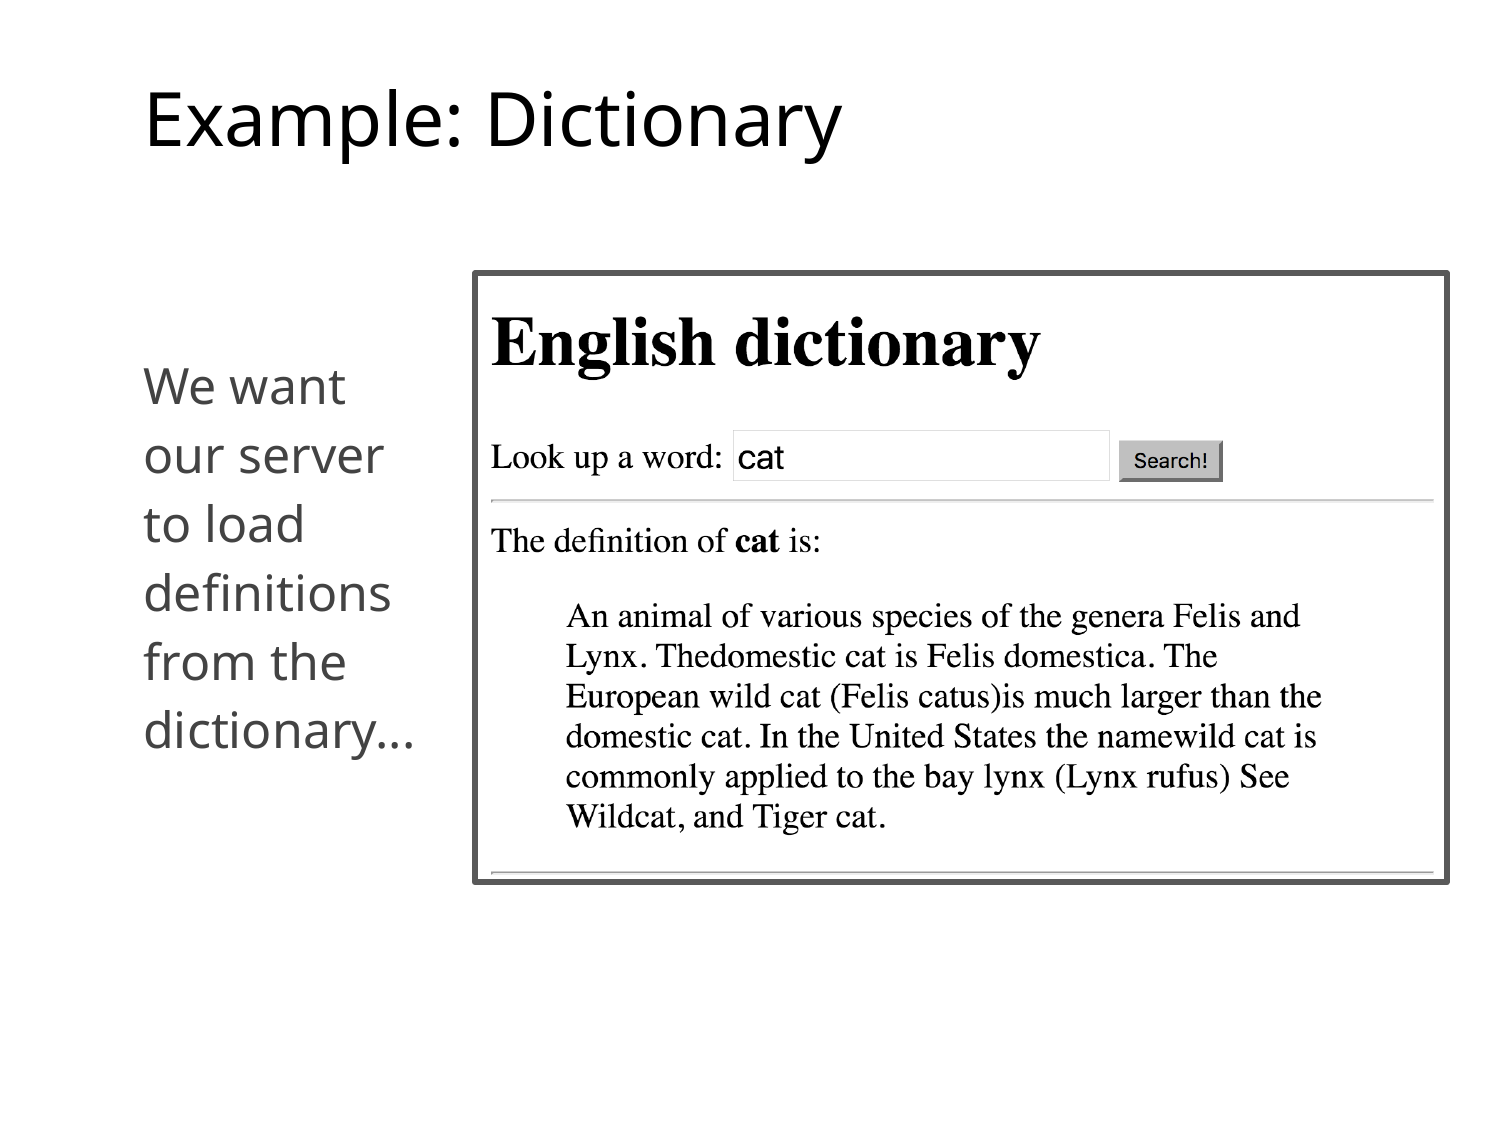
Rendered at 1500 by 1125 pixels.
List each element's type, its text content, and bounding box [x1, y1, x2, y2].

title Example: Dictionary [128, 56, 1372, 183]
picture [478, 276, 1444, 880]
list We want our server to load definitions from the dictionary... [128, 330, 455, 900]
